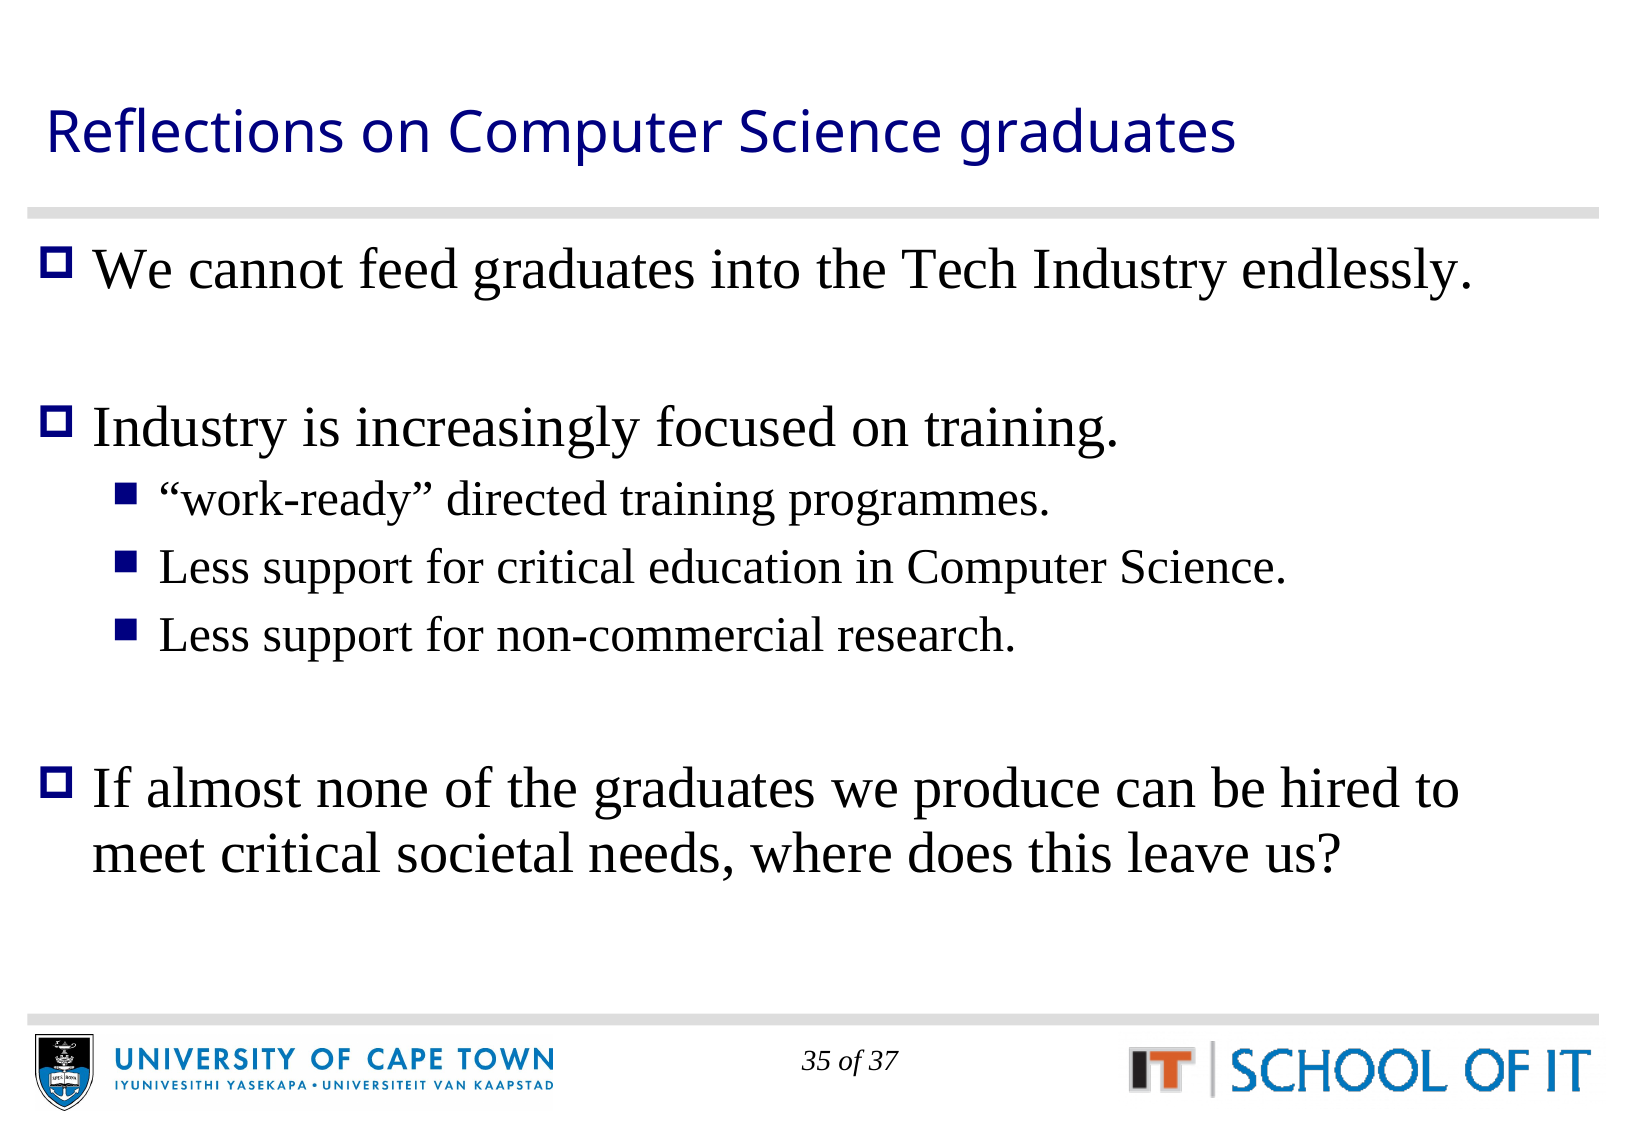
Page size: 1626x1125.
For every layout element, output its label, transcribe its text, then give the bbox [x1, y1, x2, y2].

list We cannot feed graduates into the Tech Industry endlessly. Industry is increasingly focused on training. “work-ready” directed training programmes. Less support for critical education in Computer Science. Less support for non-commercial research. If almost none of the graduates we produce can be hired to meet critical societal needs, where does this leave us? [36, 236, 1579, 998]
picture [35, 1034, 553, 1111]
picture [1118, 1030, 1606, 1109]
title Reflections on Computer Science graduates [45, 66, 1583, 194]
